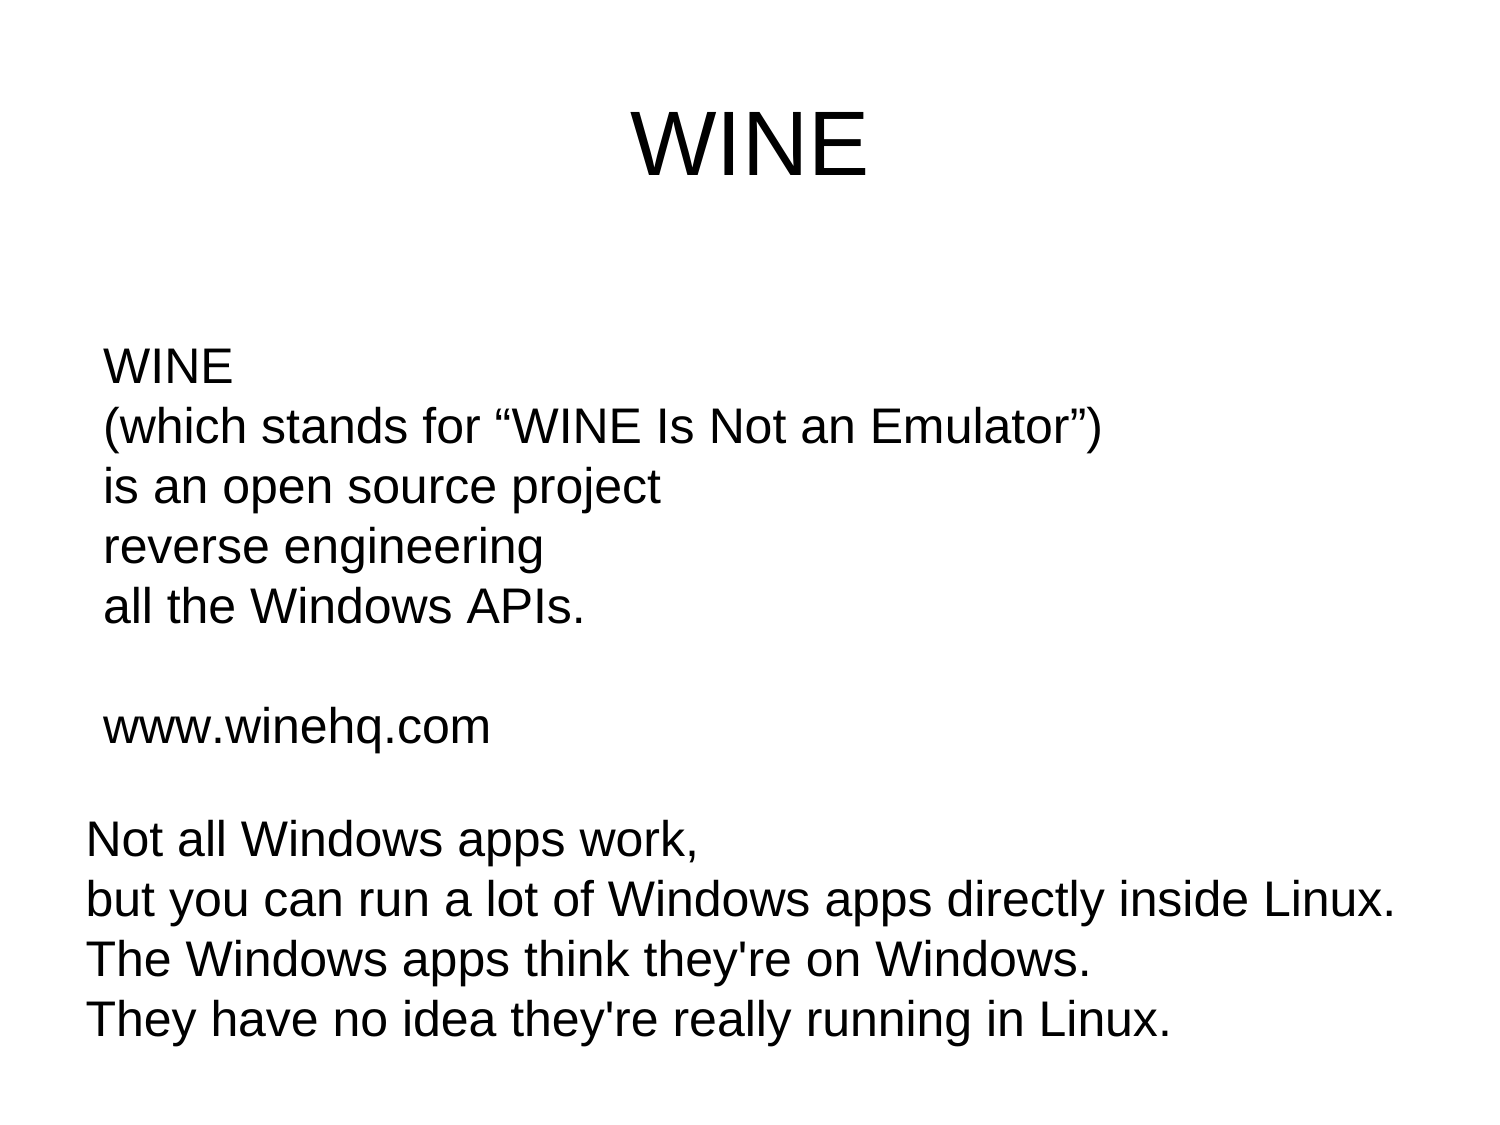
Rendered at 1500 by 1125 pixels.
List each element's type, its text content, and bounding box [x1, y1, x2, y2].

text_box Not all Windows apps work, but you can run a lot of Windows apps directly inside Linux. The Windows apps think they're on Windows. They have no idea they're really running in Linux. [70, 798, 1430, 1055]
text_box WINE (which stands for “WINE Is Not an Emulator”) is an open source project reverse engineering all the Windows APIs. www.winehq.com [88, 326, 1447, 853]
title WINE [75, 45, 1426, 233]
